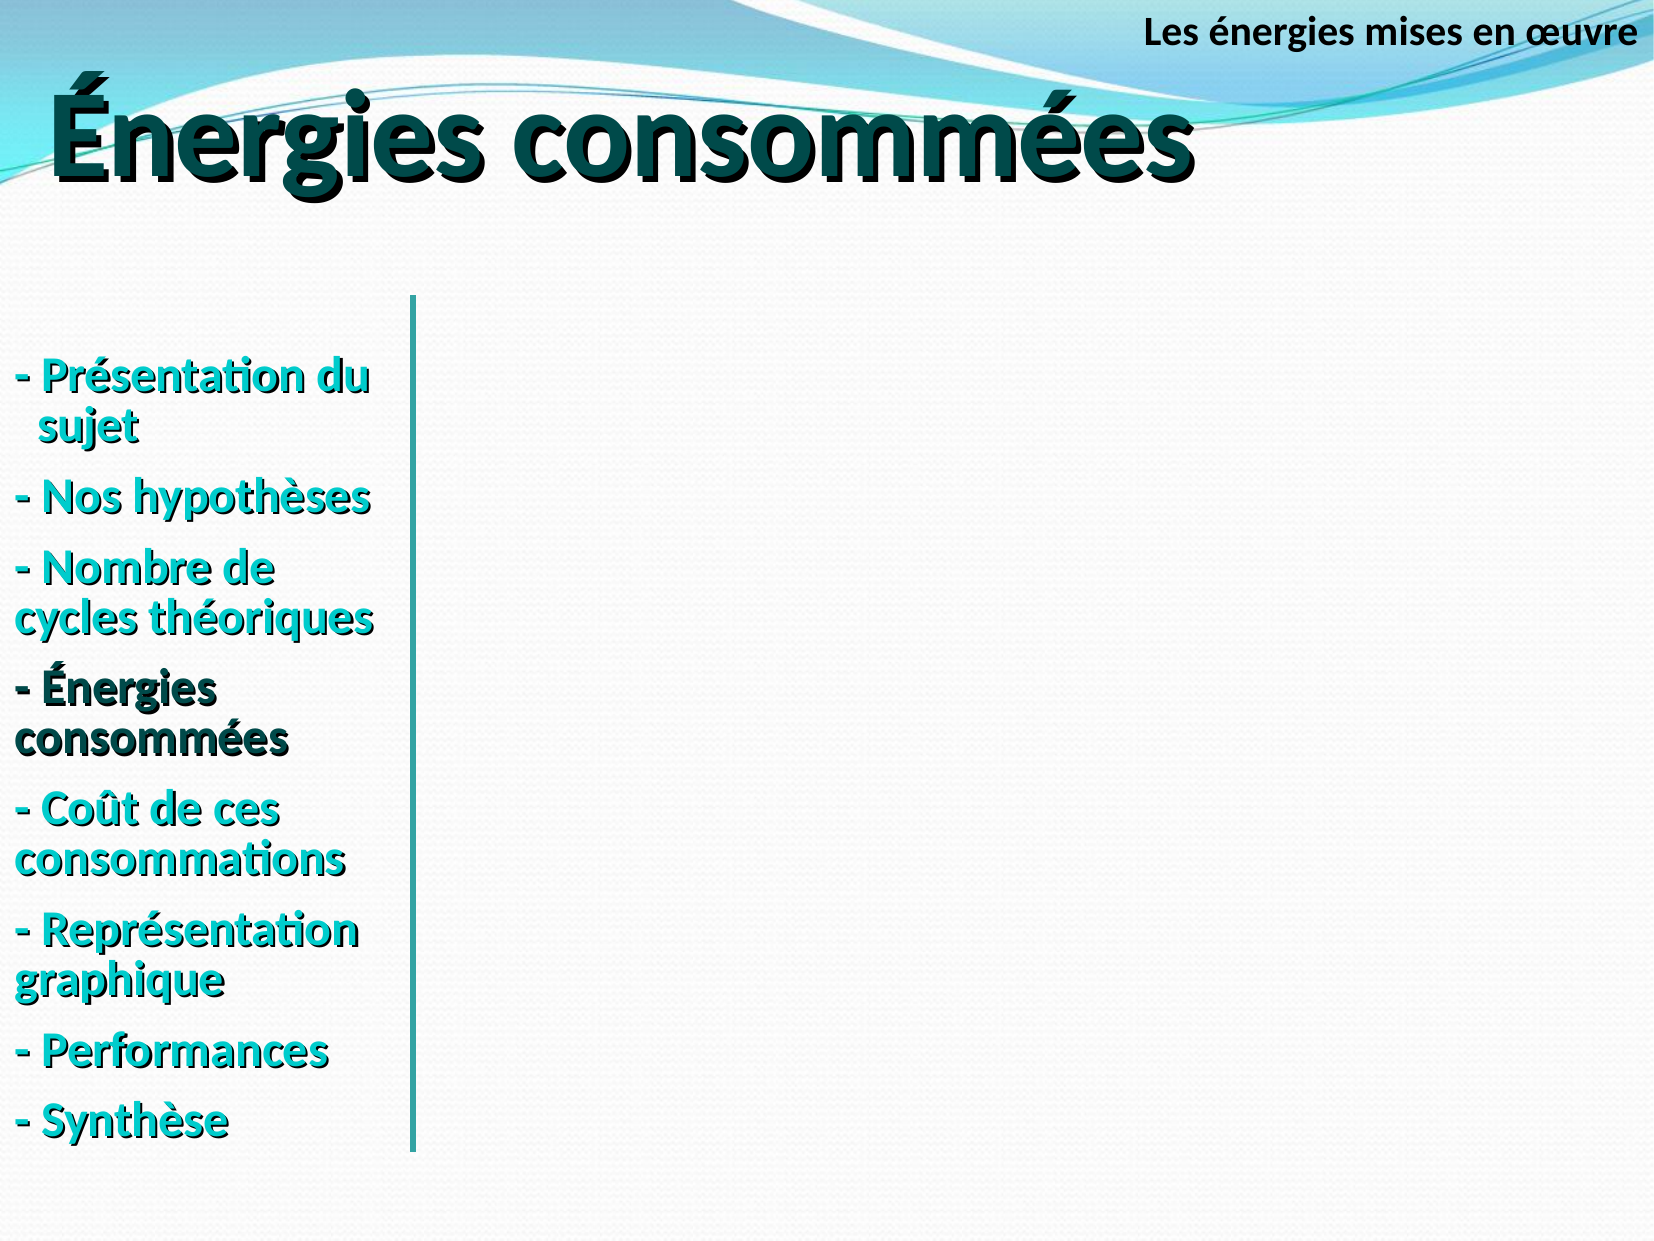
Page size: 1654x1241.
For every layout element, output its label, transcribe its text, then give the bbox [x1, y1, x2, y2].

text_box Énergies consommées [29, 59, 1654, 233]
text_box - Présentation du sujet - Nos hypothèses - Nombre de cycles théoriques - Énergies consommées - Coût de ces consommations - Représentation graphique - Performances - Synthèse [0, 259, 414, 1241]
text_box Les énergies mises en œuvre [265, 2, 1654, 69]
picture [0, 0, 1654, 1241]
